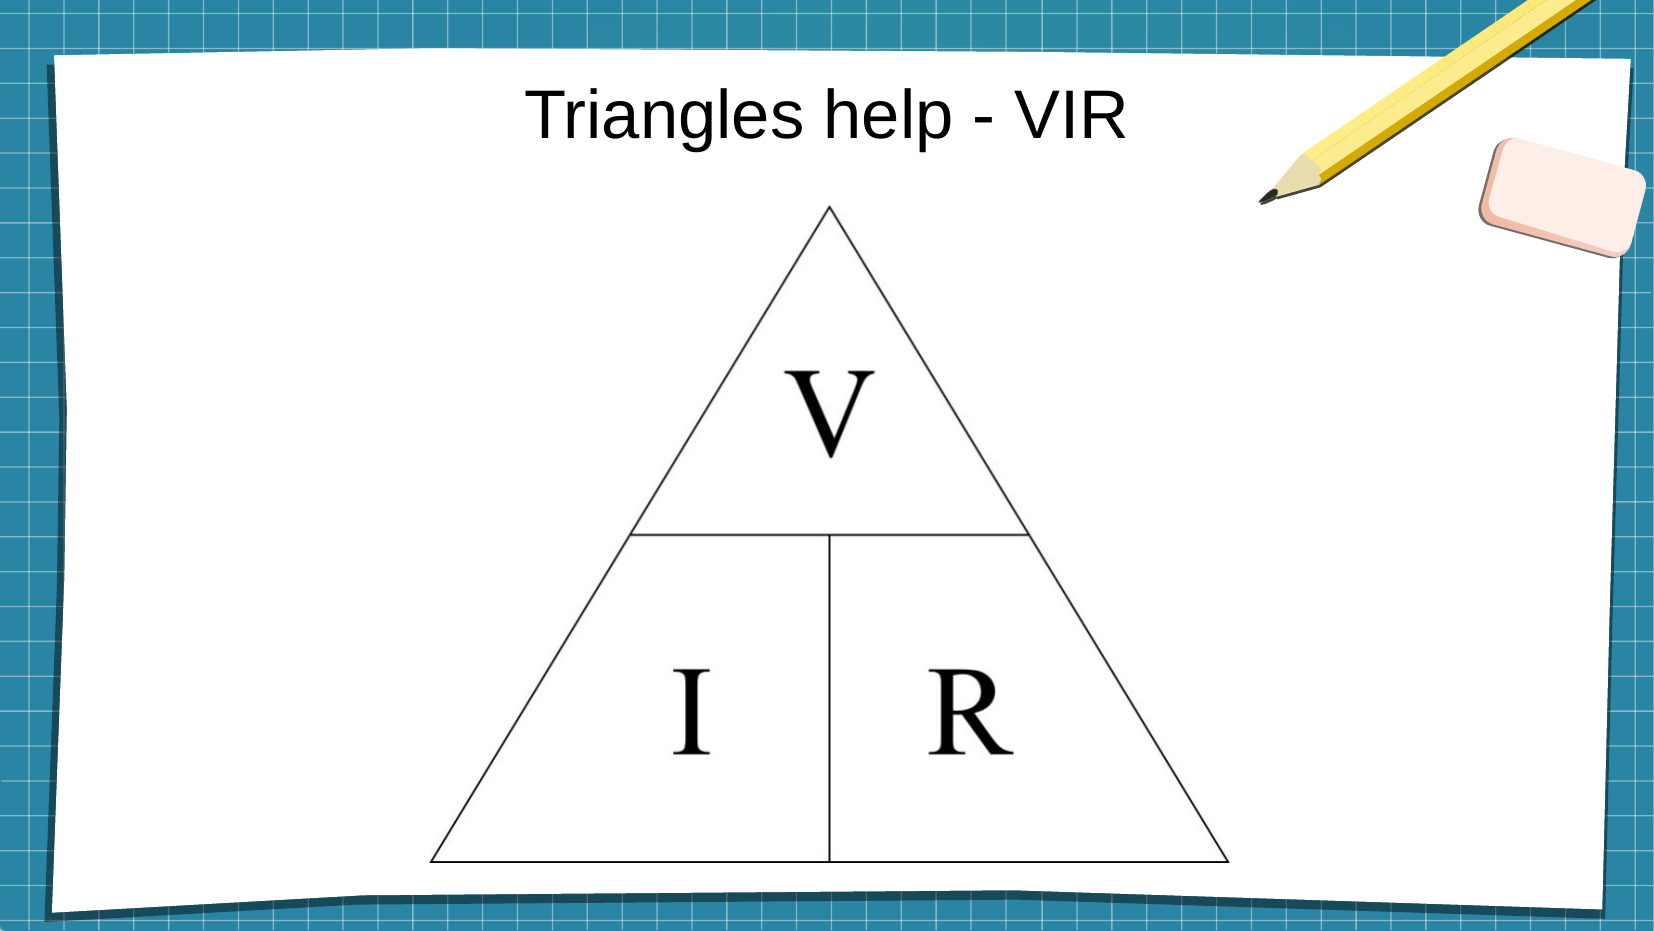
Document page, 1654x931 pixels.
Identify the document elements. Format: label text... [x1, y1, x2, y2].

title Triangles help - VIR [82, 37, 1571, 193]
picture [429, 205, 1230, 863]
